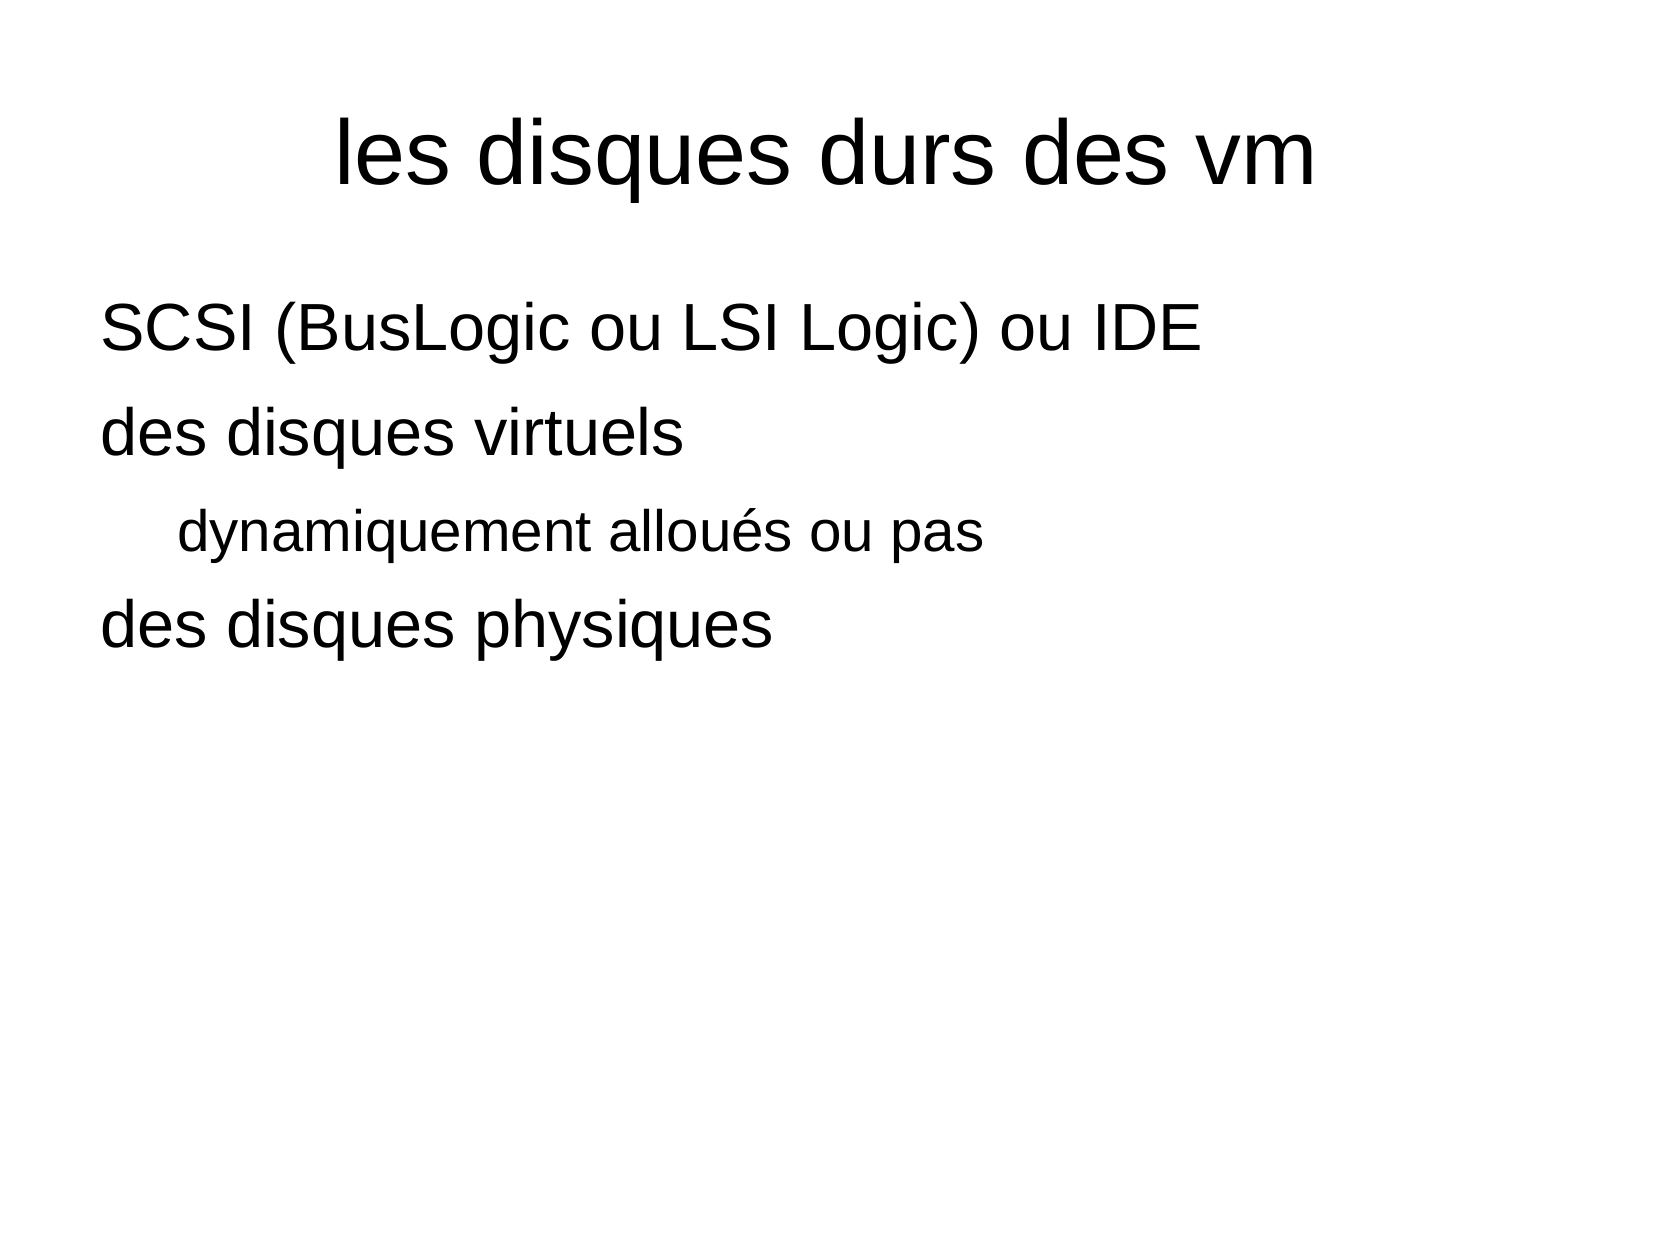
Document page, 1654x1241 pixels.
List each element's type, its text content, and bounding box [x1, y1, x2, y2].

title les disques durs des vm [82, 49, 1571, 257]
list SCSI (BusLogic ou LSI Logic) ou IDE des disques virtuels dynamiquement alloués ou pas des disques physiques [82, 290, 1571, 1109]
